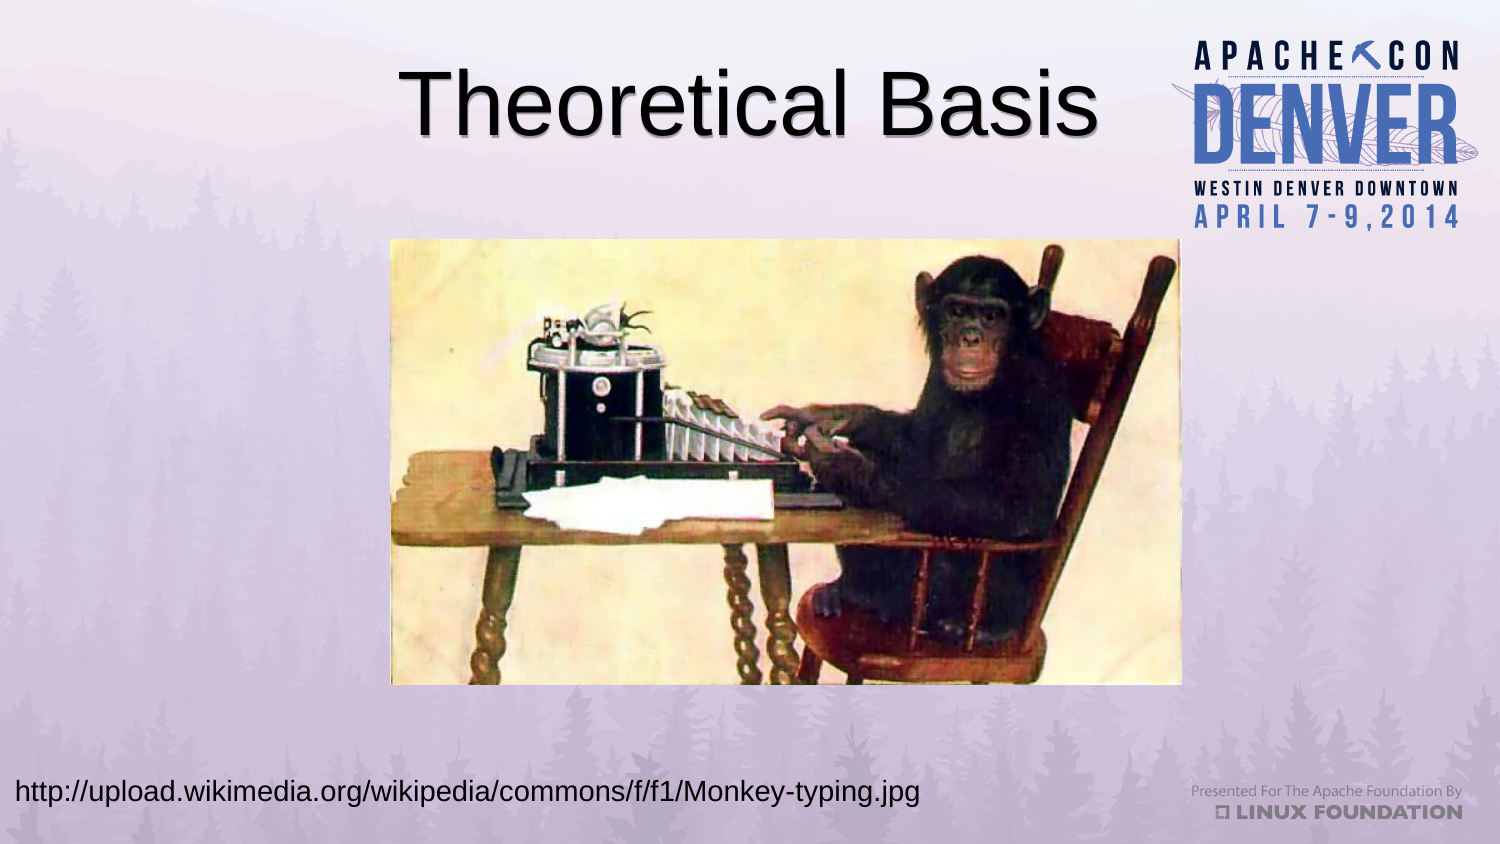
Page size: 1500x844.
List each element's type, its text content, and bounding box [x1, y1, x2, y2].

picture [0, 0, 1500, 844]
title Theoretical Basis [75, 33, 1425, 175]
text_box http://upload.wikimedia.org/wikipedia/commons/f/f1/Monkey-typing.jpg [0, 768, 1186, 826]
